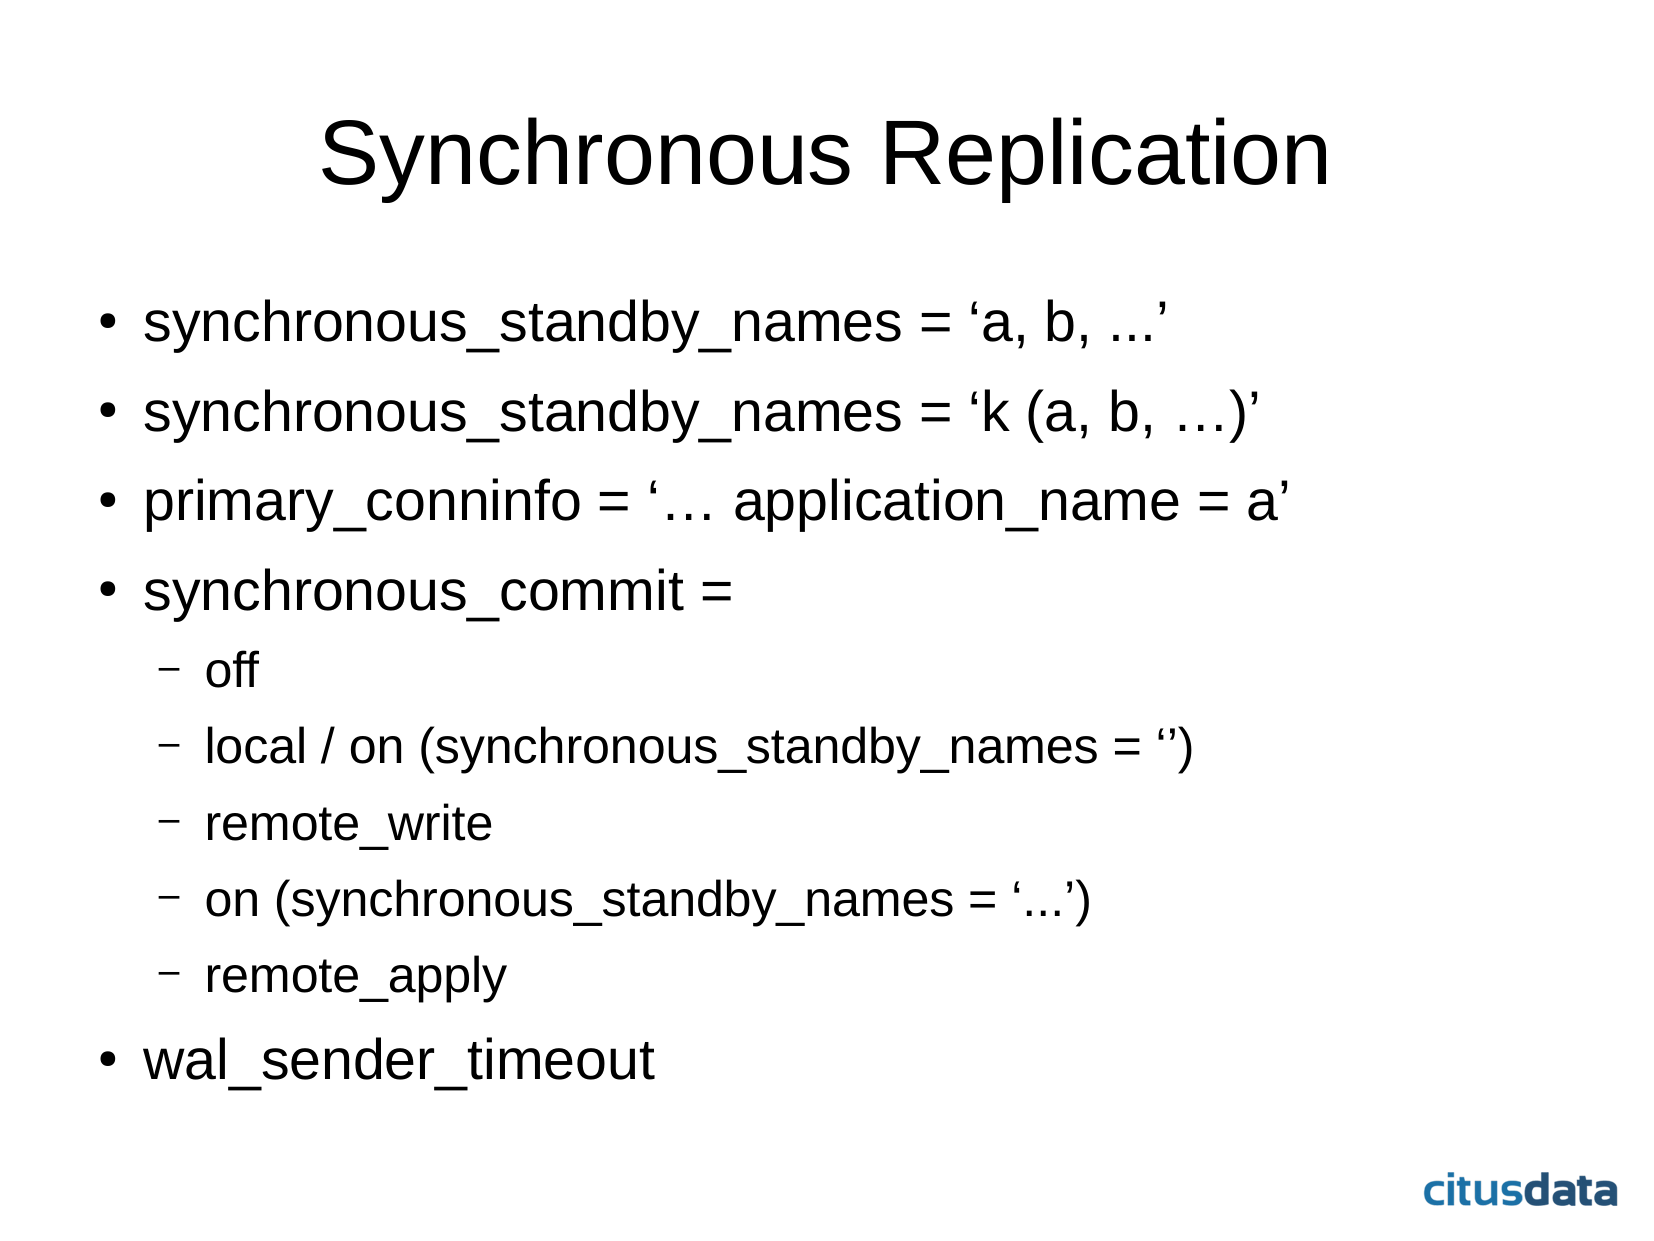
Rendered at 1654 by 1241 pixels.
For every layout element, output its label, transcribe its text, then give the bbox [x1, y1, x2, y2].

picture [1420, 1167, 1622, 1209]
title Synchronous Replication [82, 49, 1571, 257]
list synchronous_standby_names = ‘a, b, ...’ synchronous_standby_names = ‘k (a, b, …)’ primary_conninfo = ‘… application_name = a’ synchronous_commit = off local / on (synchronous_standby_names = ‘’) remote_write on (synchronous_standby_names = ‘...’) remote_apply wal_sender_timeout [82, 290, 1571, 1096]
